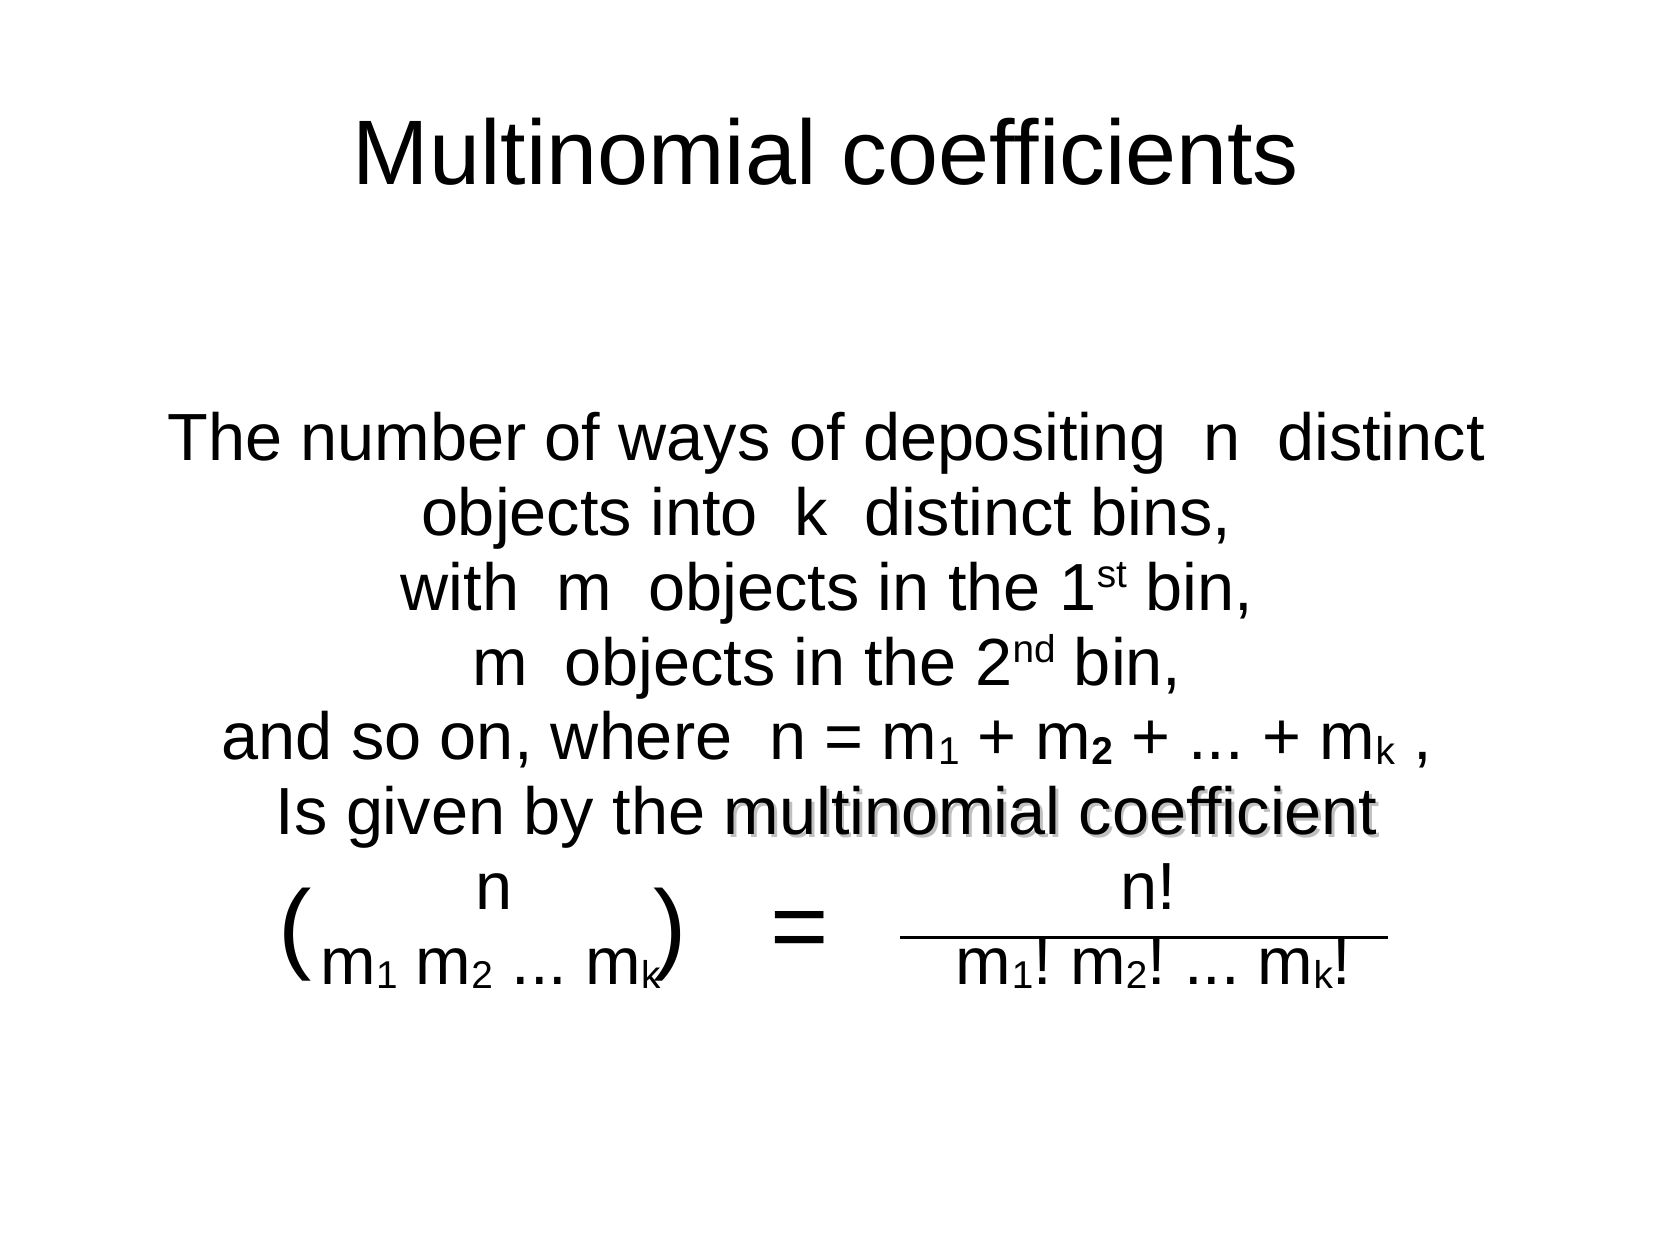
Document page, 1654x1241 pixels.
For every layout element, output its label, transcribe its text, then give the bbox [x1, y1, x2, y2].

text_box ) = [639, 862, 910, 990]
title Multinomial coefficients [82, 56, 1571, 250]
text_box ( [236, 862, 338, 990]
subtitle The number of ways of depositing n distinct objects into k distinct bins, with m objects in the 1st bin, m objects in the 2nd bin, and so on, where n = m1 + m2 + ... + mk , Is given by the multinomial coefficient n n! m1 m2 ... mk m1! m2! ... mk! [82, 297, 1571, 1102]
